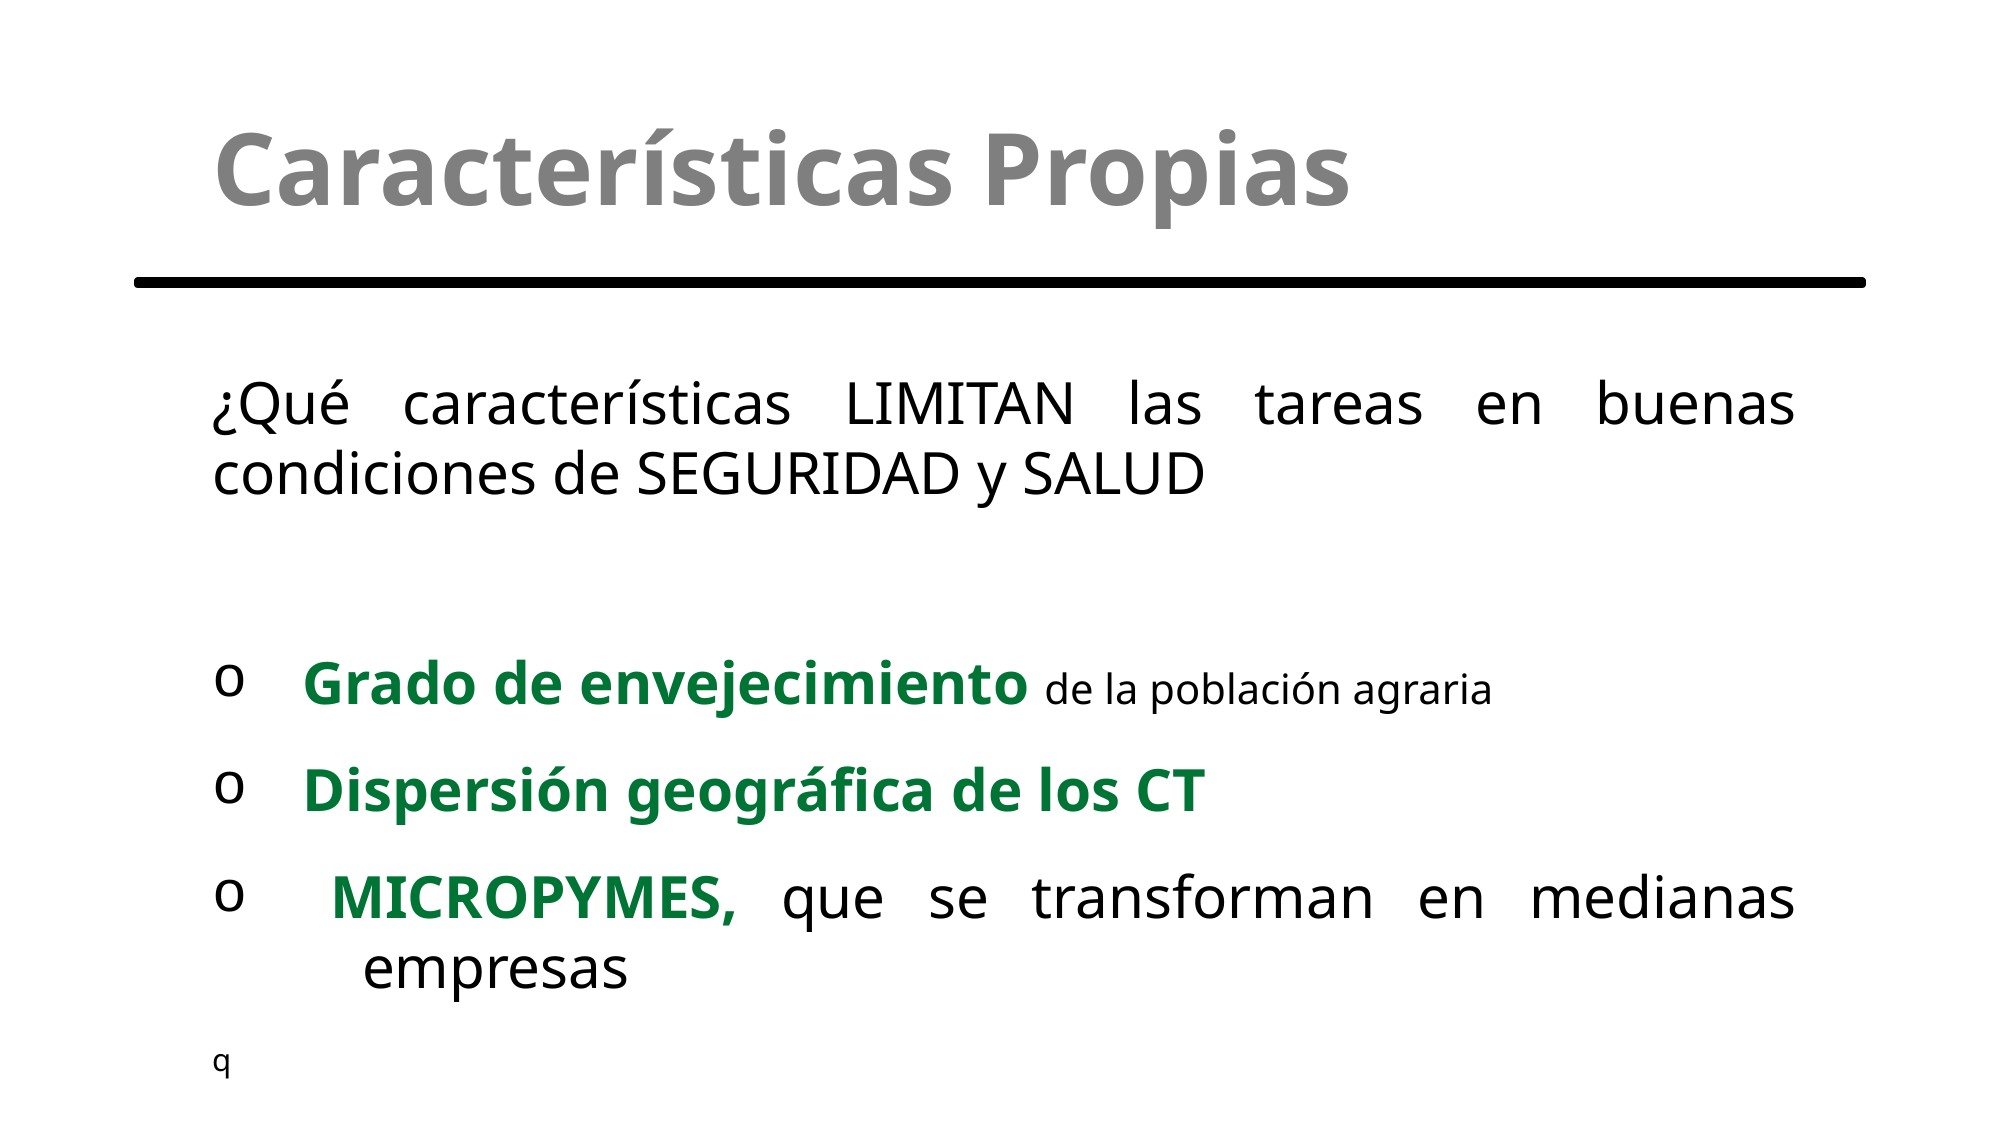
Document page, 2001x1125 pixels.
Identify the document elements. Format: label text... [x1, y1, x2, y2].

text_box Características Propias ¿Qué características LIMITAN las tareas en buenas condiciones de SEGURIDAD y SALUD Grado de envejecimiento de la población agraria Dispersión geográfica de los CT MICROPYMES, que se transforman en medianas empresas [47, 98, 1894, 1023]
